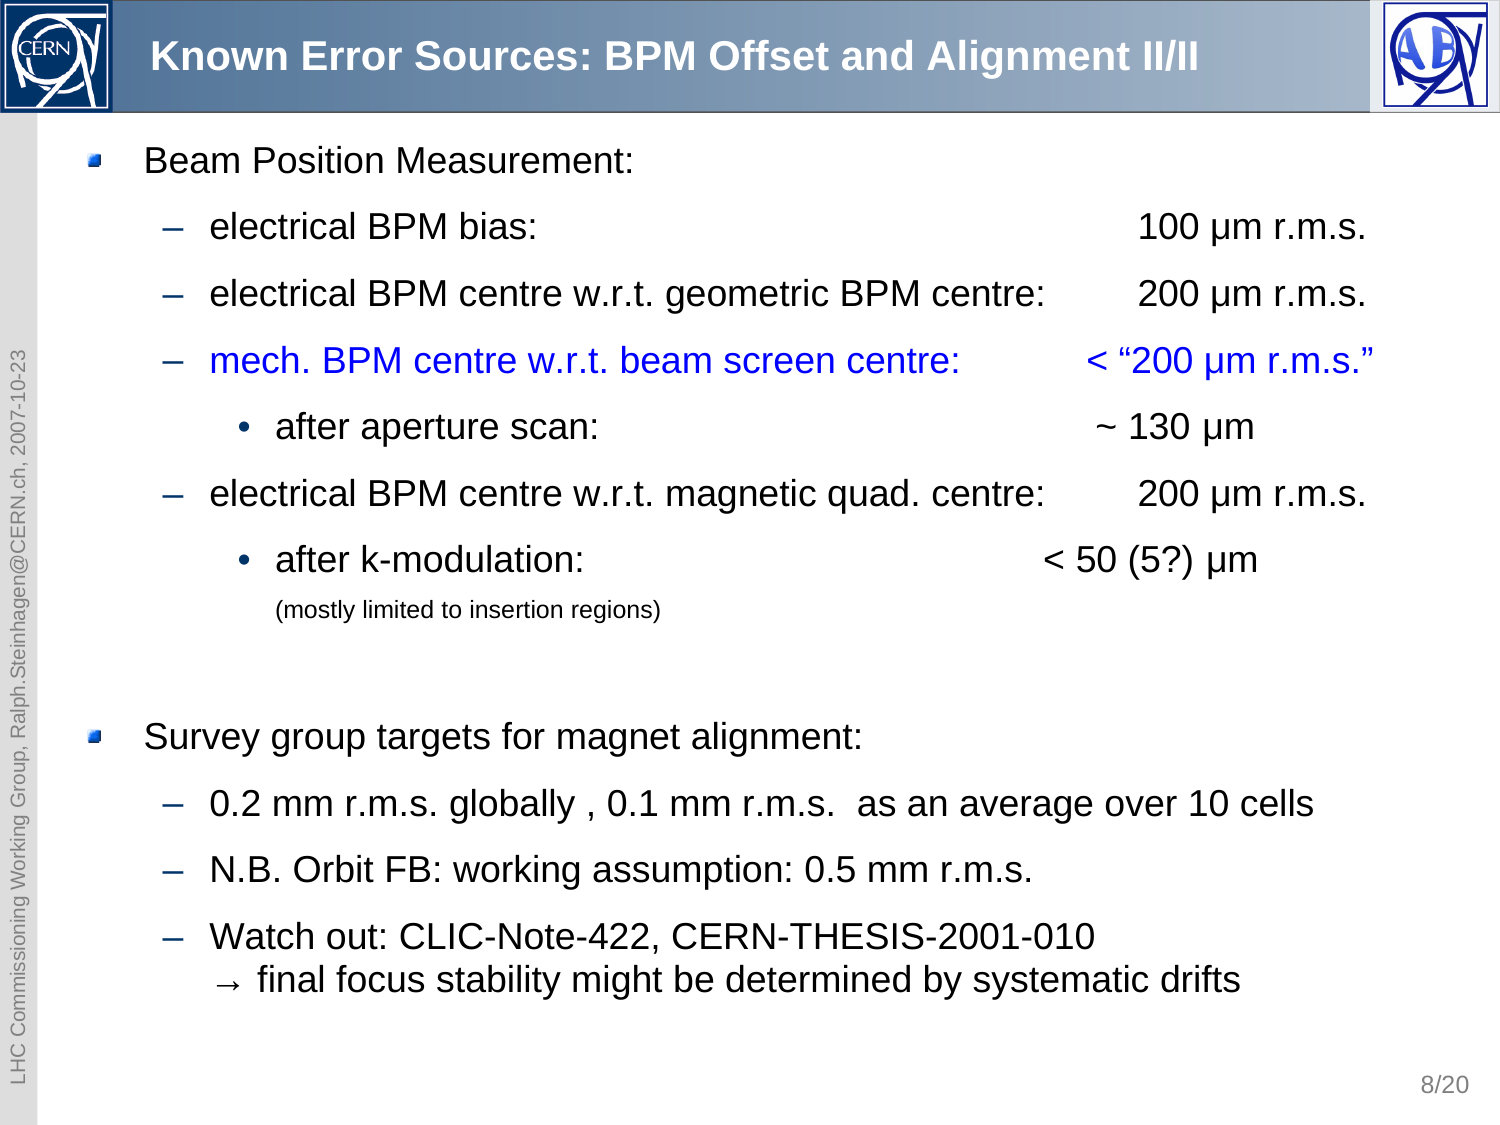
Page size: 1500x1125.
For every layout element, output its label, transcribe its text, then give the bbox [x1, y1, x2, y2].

title Known Error Sources: BPM Offset and Alignment II/II [150, 7, 1241, 106]
picture [1382, 1, 1489, 108]
list Beam Position Measurement: electrical BPM bias: 100 μm r.m.s. electrical BPM centre w.r.t. geometric BPM centre: 200 μm r.m.s. mech. BPM centre w.r.t. beam screen centre: < “200 μm r.m.s.” after aperture scan: ~ 130 μm electrical BPM centre w.r.t. magnetic quad. centre: 200 μm r.m.s. after k-modulation: < 50 (5?) μm (mostly limited to insertion regions) Survey group targets for magnet alignment: 0.2 mm r.m.s. globally , 0.1 mm r.m.s. as an average over 10 cells N.B. Orbit FB: working assumption: 0.5 mm r.m.s. Watch out: CLIC-Note-422, CERN-THESIS-2001-010 → final focus stability might be determined by systematic drifts [87, 137, 1438, 1016]
picture [0, 0, 113, 113]
